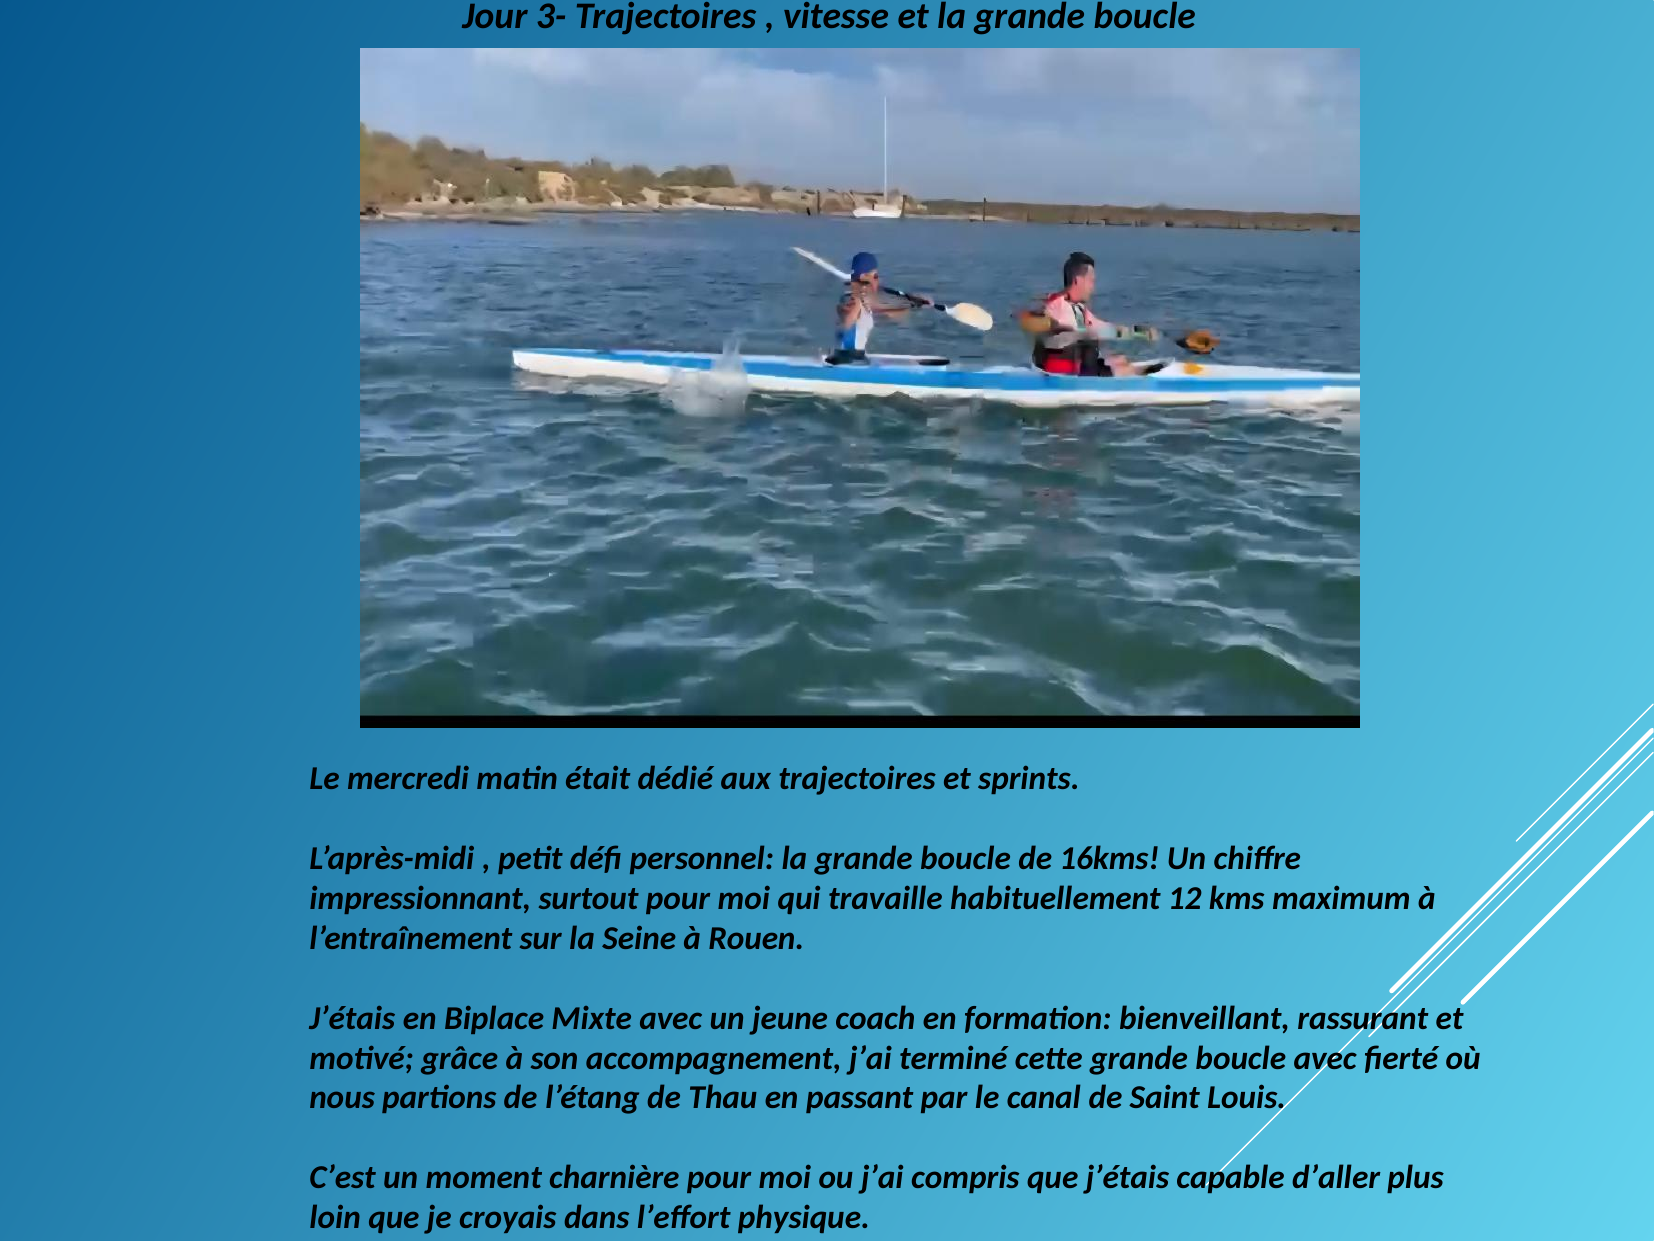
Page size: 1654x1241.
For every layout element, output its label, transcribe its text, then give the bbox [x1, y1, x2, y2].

text_box Jour 3- Trajectoires , vitesse et la grande boucle Le mercredi matin était dédié aux trajectoires et sprints. L’après-midi , petit défi personnel: la grande boucle de 16kms! Un chiffre impressionnant, surtout pour moi qui travaille habituellement 12 kms maximum à l’entraînement sur la Seine à Rouen. J’étais en Biplace Mixte avec un jeune coach en formation: bienveillant, rassurant et motivé; grâce à son accompagnement, j’ai terminé cette grande boucle avec fierté où nous partions de l’étang de Thau en passant par le canal de Saint Louis. C’est un moment charnière pour moi ou j’ai compris que j’étais capable d’aller plus loin que je croyais dans l’effort physique. [294, 0, 1506, 1241]
